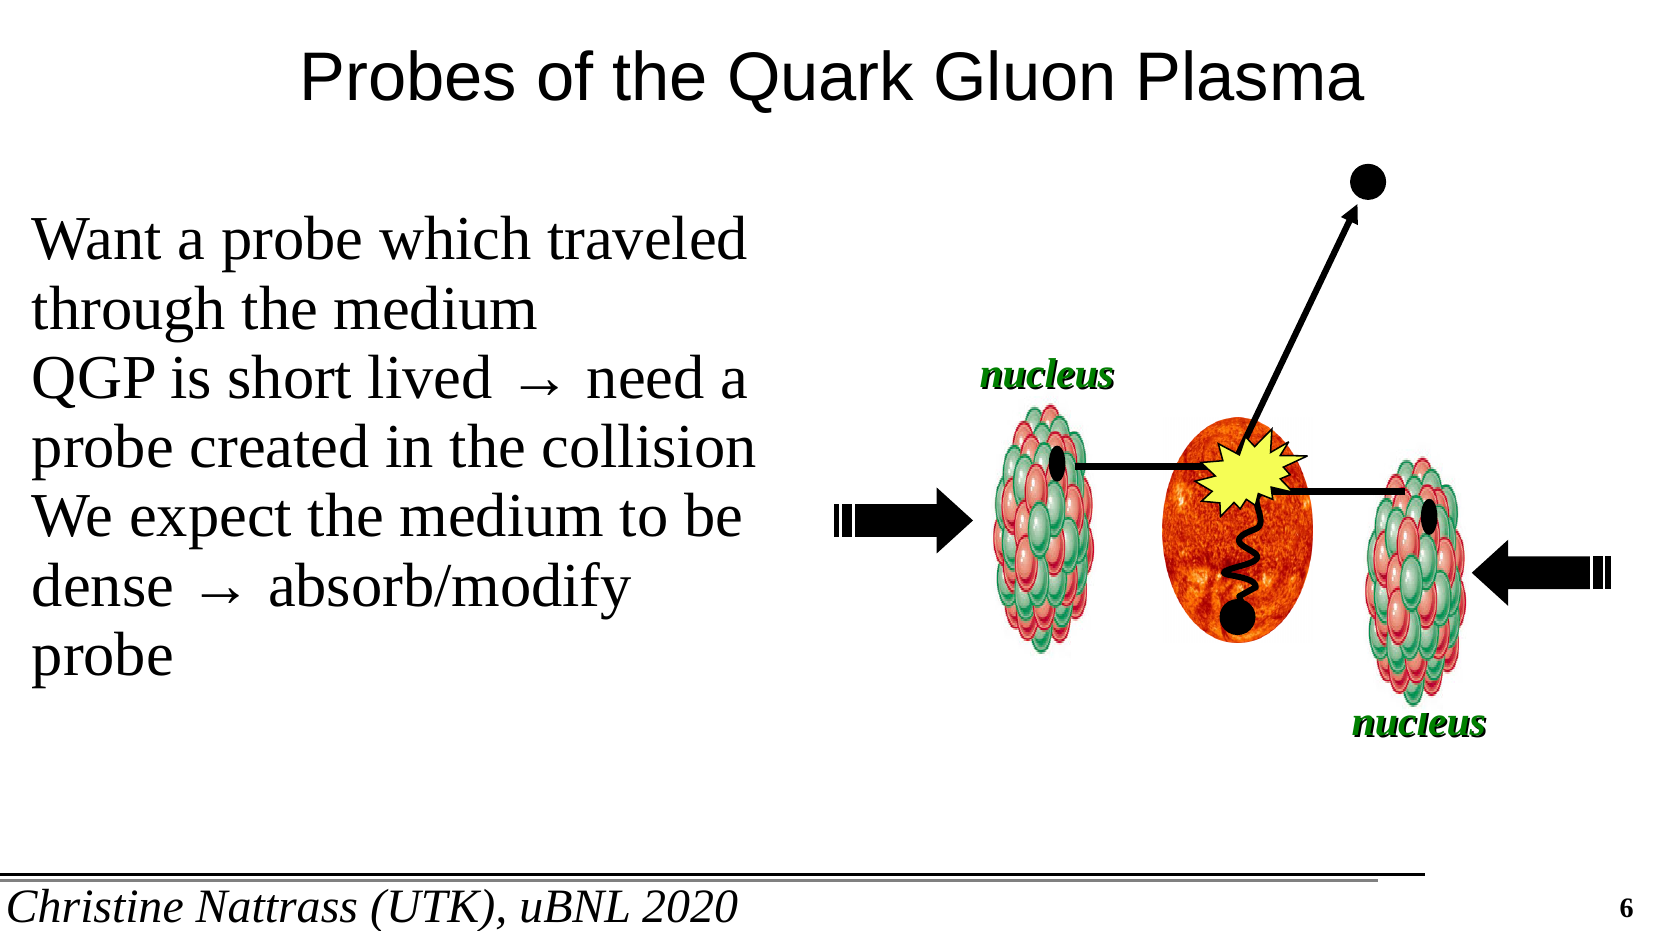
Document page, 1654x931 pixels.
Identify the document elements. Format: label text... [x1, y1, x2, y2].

text_box [1049, 446, 1065, 481]
text_box [843, 505, 851, 536]
text_box [1220, 599, 1255, 635]
text_box [1472, 541, 1589, 605]
text_box [1350, 164, 1386, 200]
picture [991, 405, 1097, 660]
text_box [1593, 557, 1602, 588]
text_box [1194, 429, 1308, 517]
text_box [834, 505, 839, 536]
picture [1162, 470, 1313, 643]
picture [1162, 417, 1252, 463]
picture [1249, 417, 1313, 488]
text_box [855, 489, 972, 552]
text_box nucleus [964, 342, 1130, 405]
picture [1363, 442, 1469, 713]
title Probes of the Quark Gluon Plasma [88, 7, 1577, 147]
text_box nucleus [1336, 690, 1502, 753]
text_box Want a probe which traveled through the medium QGP is short lived → need a probe created in the collision We expect the medium to be dense → absorb/modify probe [17, 196, 776, 697]
text_box [1421, 499, 1437, 535]
text_box [1606, 557, 1610, 588]
